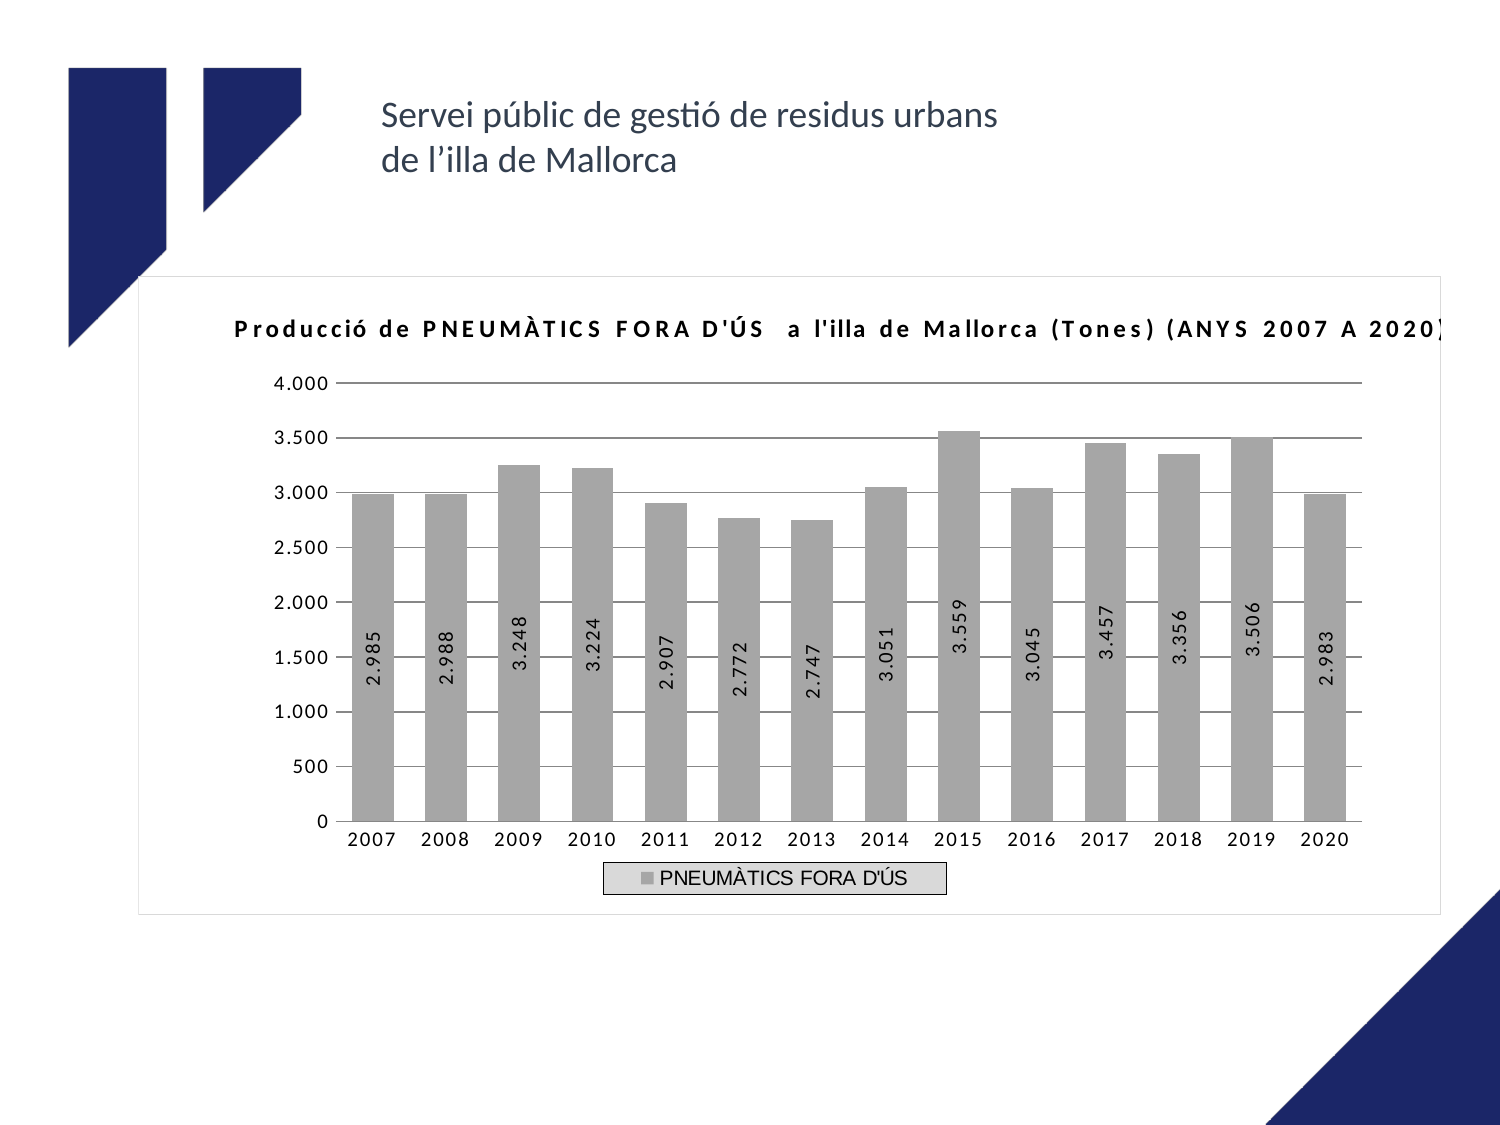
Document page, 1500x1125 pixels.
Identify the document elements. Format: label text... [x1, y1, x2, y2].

picture [0, 0, 1500, 1125]
title Servei públic de gestió de residus urbans de l’illa de Mallorca [366, 82, 1099, 213]
